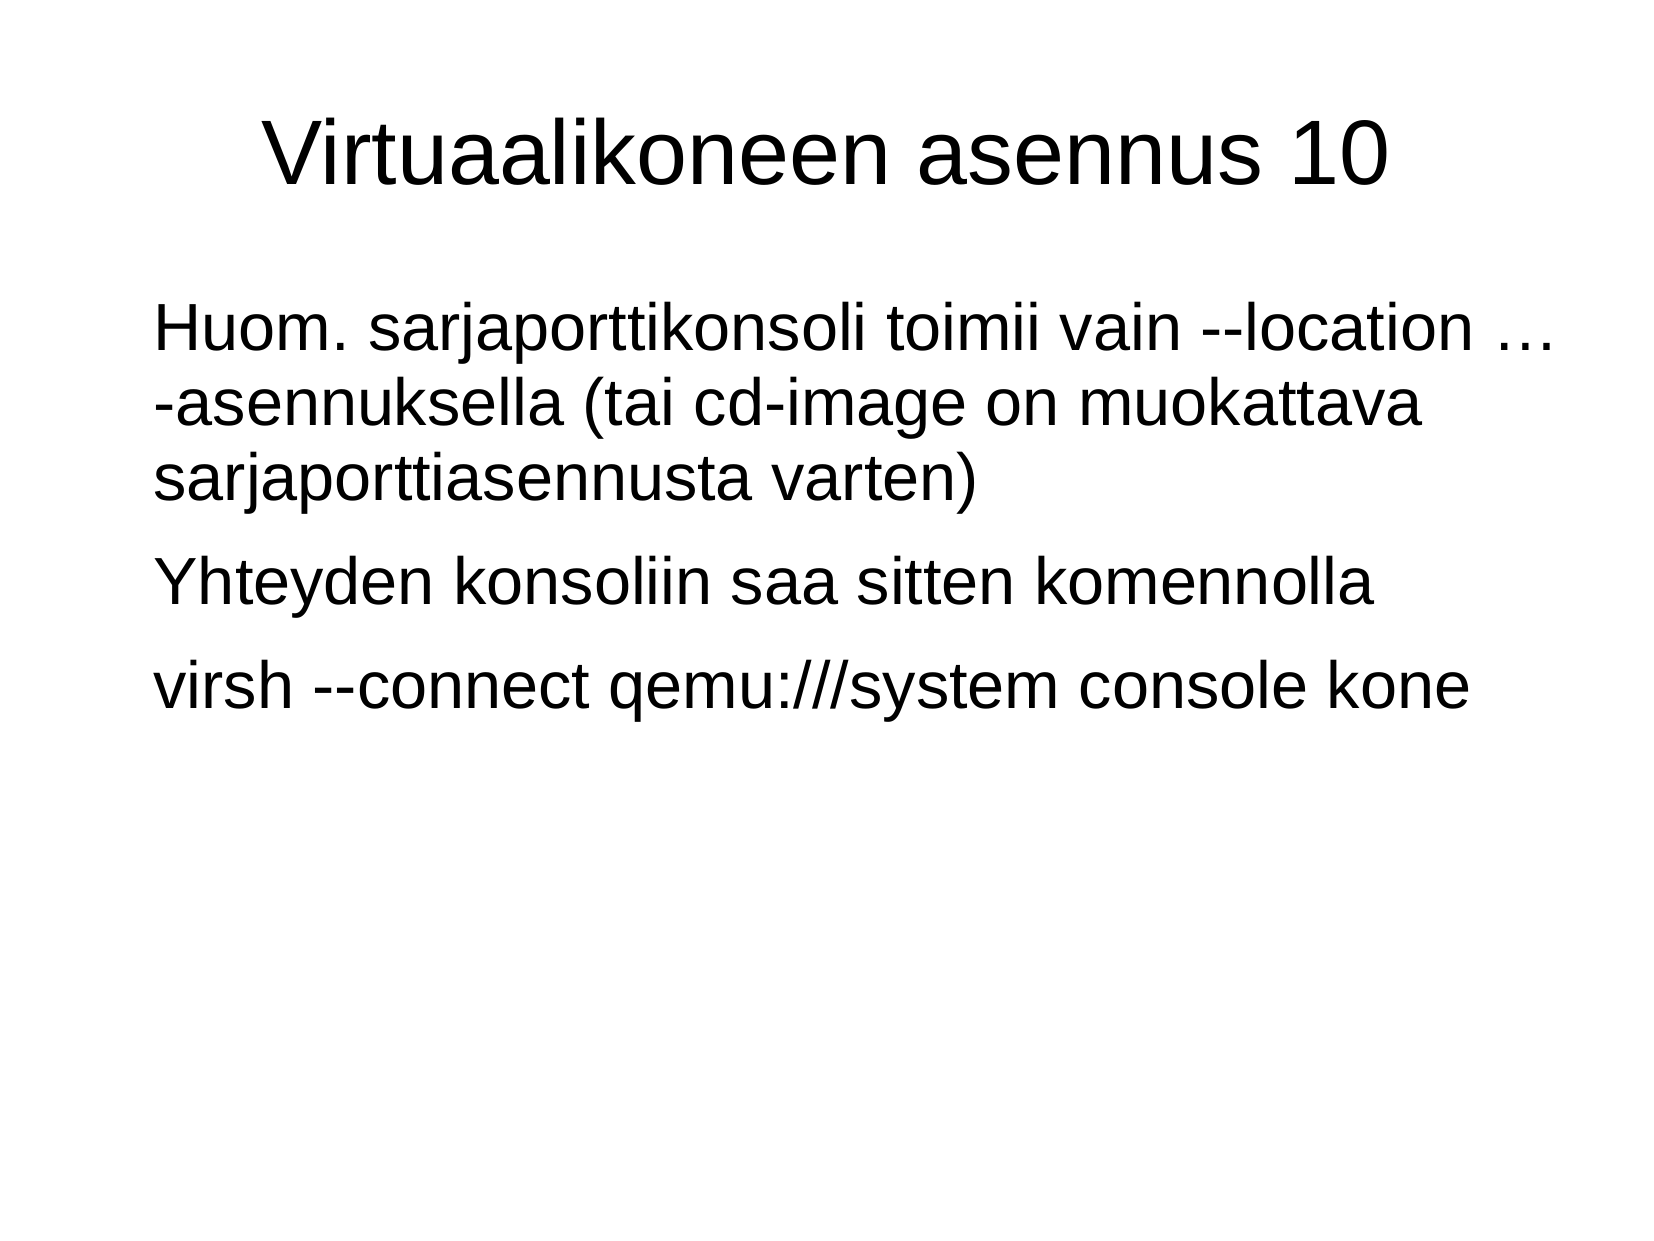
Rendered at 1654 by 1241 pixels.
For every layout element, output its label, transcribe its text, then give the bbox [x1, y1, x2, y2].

title Virtuaalikoneen asennus 10 [82, 49, 1571, 257]
list Huom. sarjaporttikonsoli toimii vain --location … -asennuksella (tai cd-image on muokattava sarjaporttiasennusta varten) Yhteyden konsoliin saa sitten komennolla virsh --connect qemu:///system console kone [82, 290, 1571, 1010]
